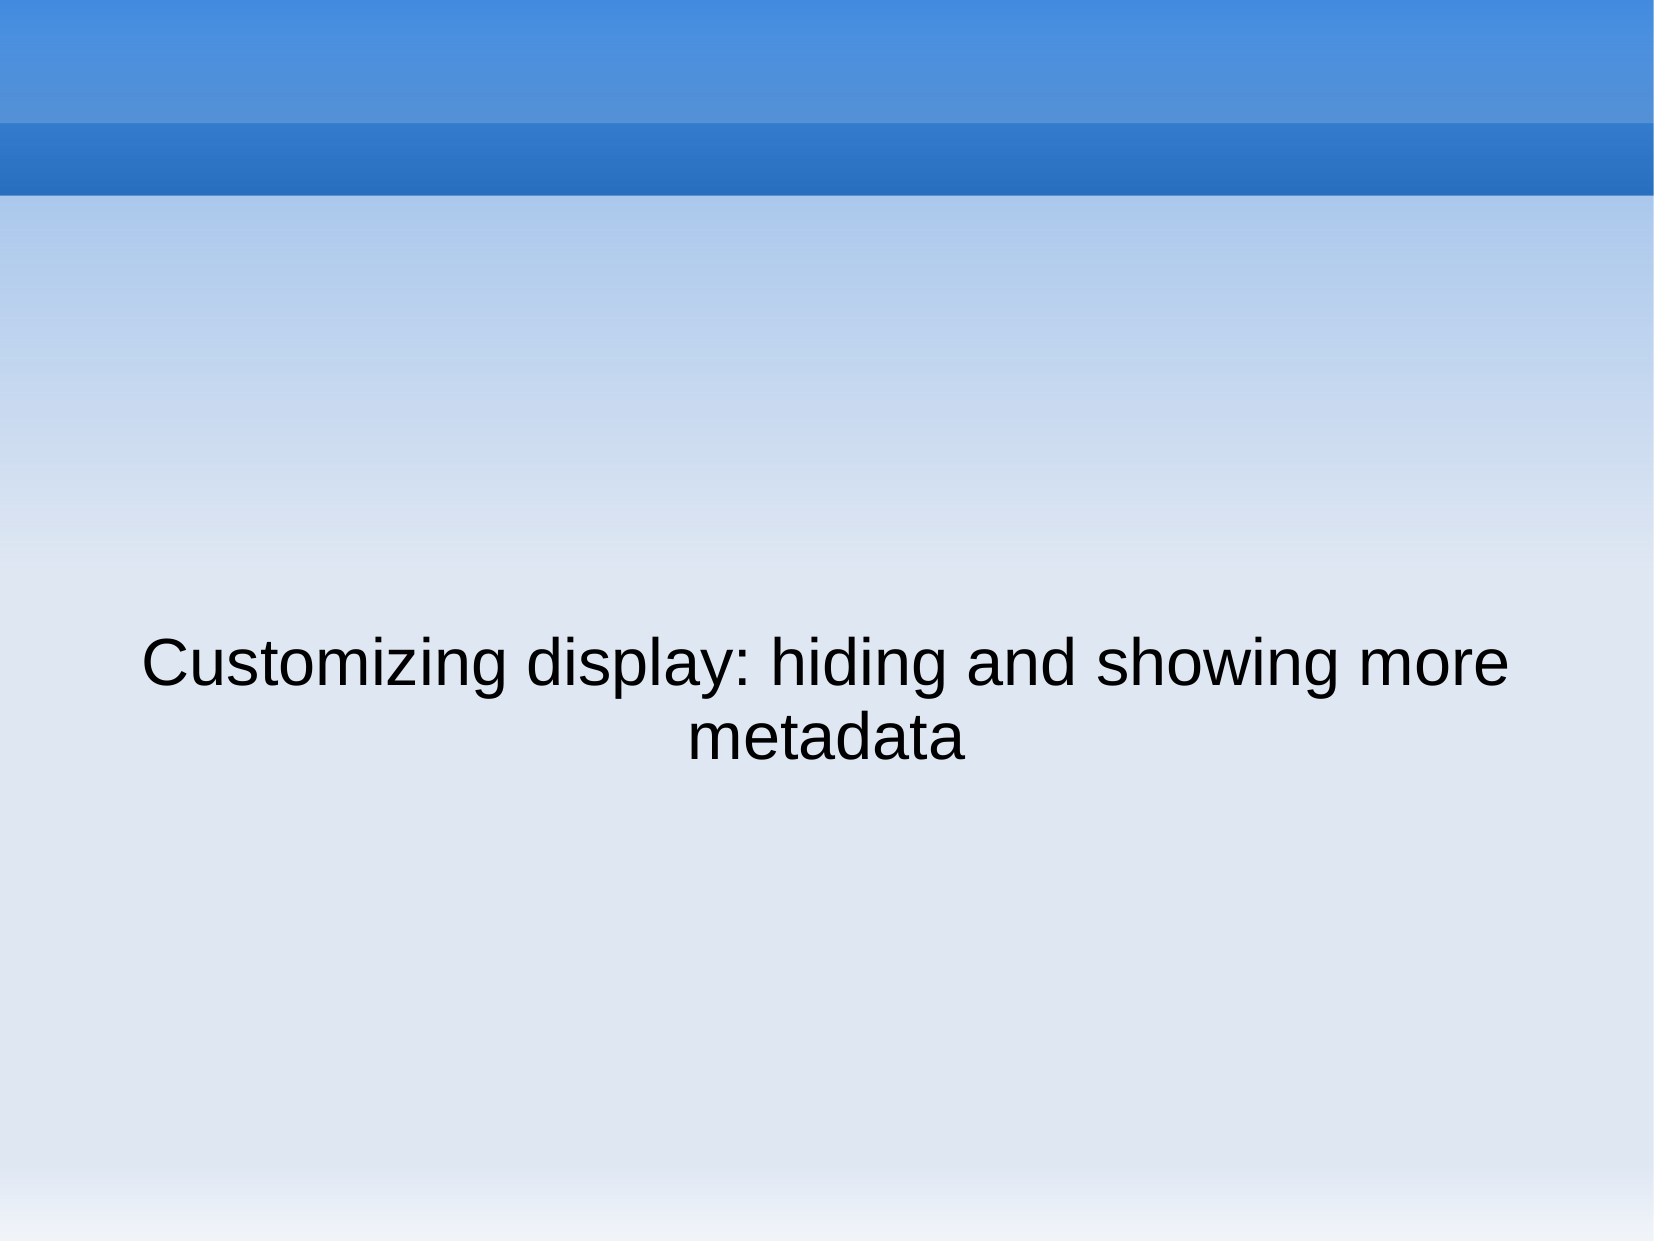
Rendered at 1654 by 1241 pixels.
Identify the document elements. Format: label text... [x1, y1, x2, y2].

subtitle Customizing display: hiding and showing more metadata [82, 297, 1571, 1102]
picture [0, 0, 1654, 1241]
